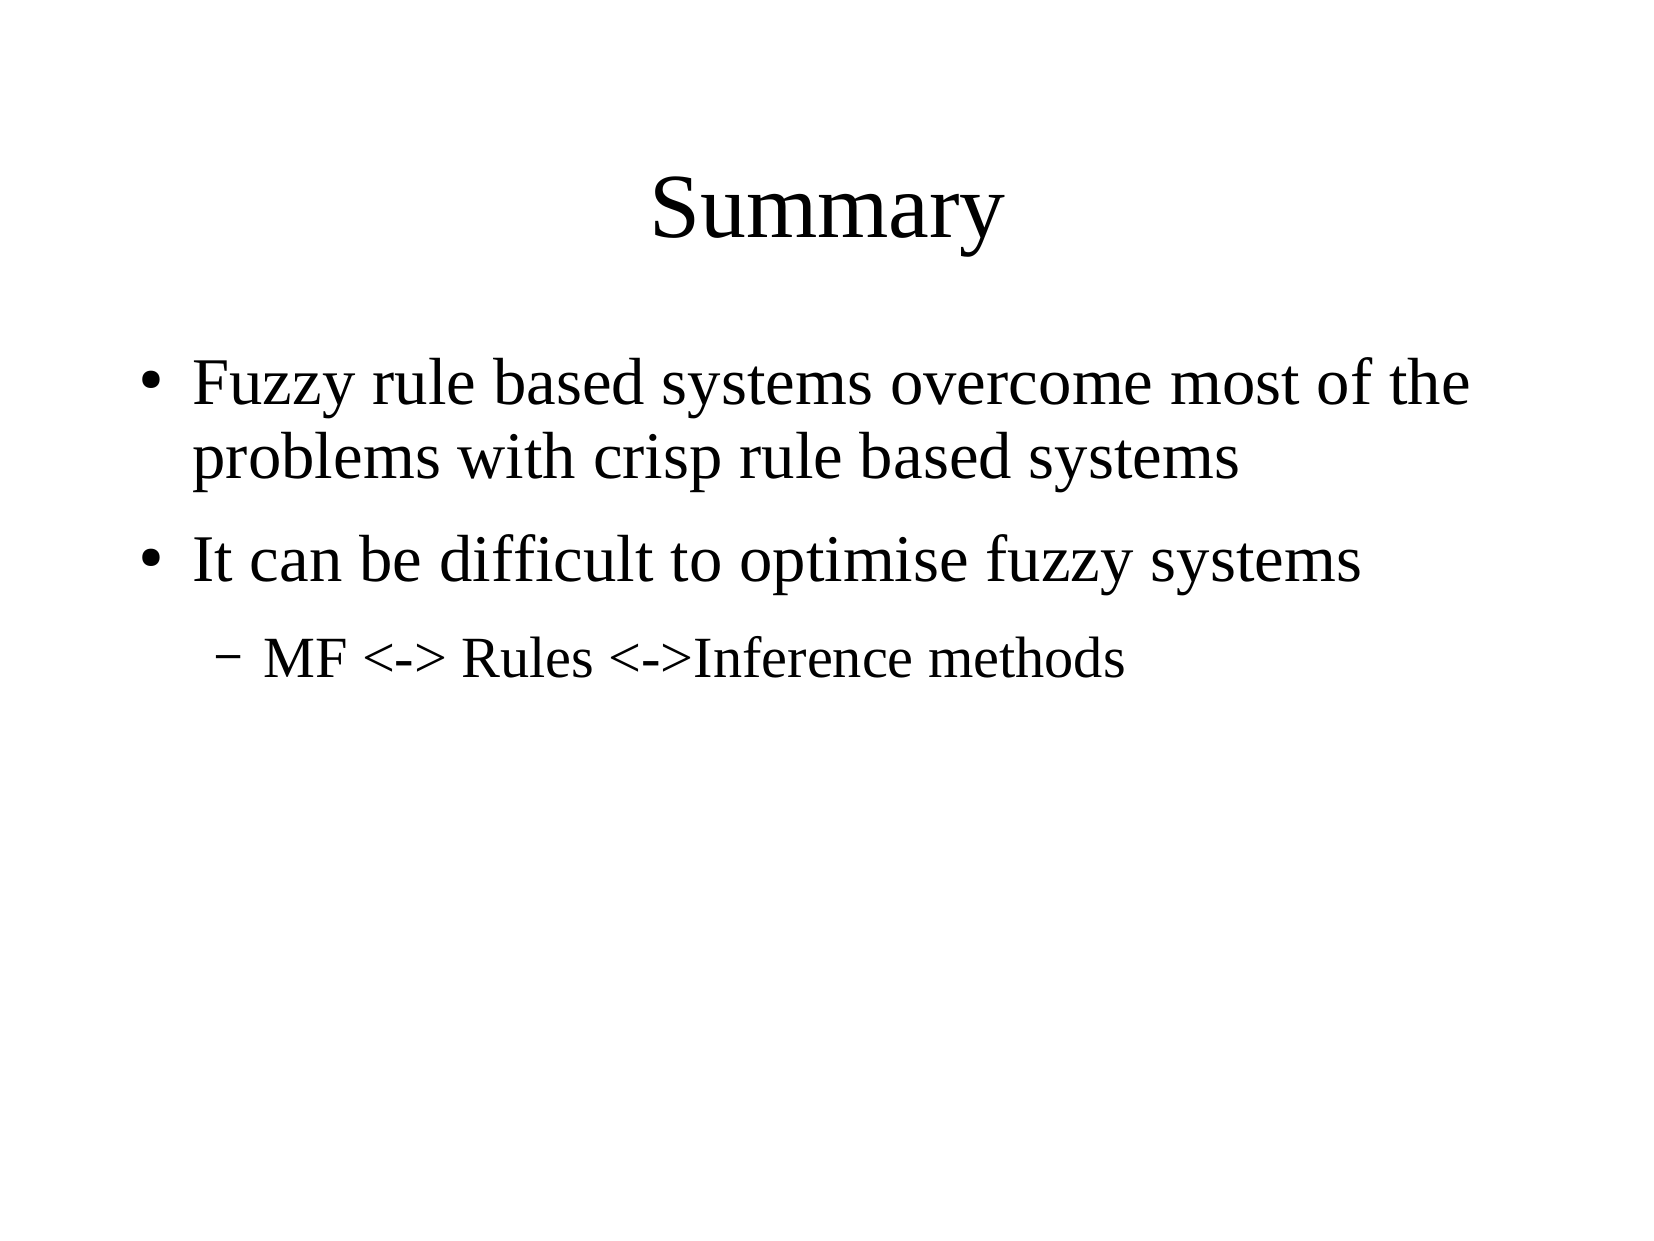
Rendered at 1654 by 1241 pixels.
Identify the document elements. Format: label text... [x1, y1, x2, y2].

title Summary [121, 102, 1534, 311]
list Fuzzy rule based systems overcome most of the problems with crisp rule based systems It can be difficult to optimise fuzzy systems MF <-> Rules <->Inference methods [121, 344, 1534, 1127]
